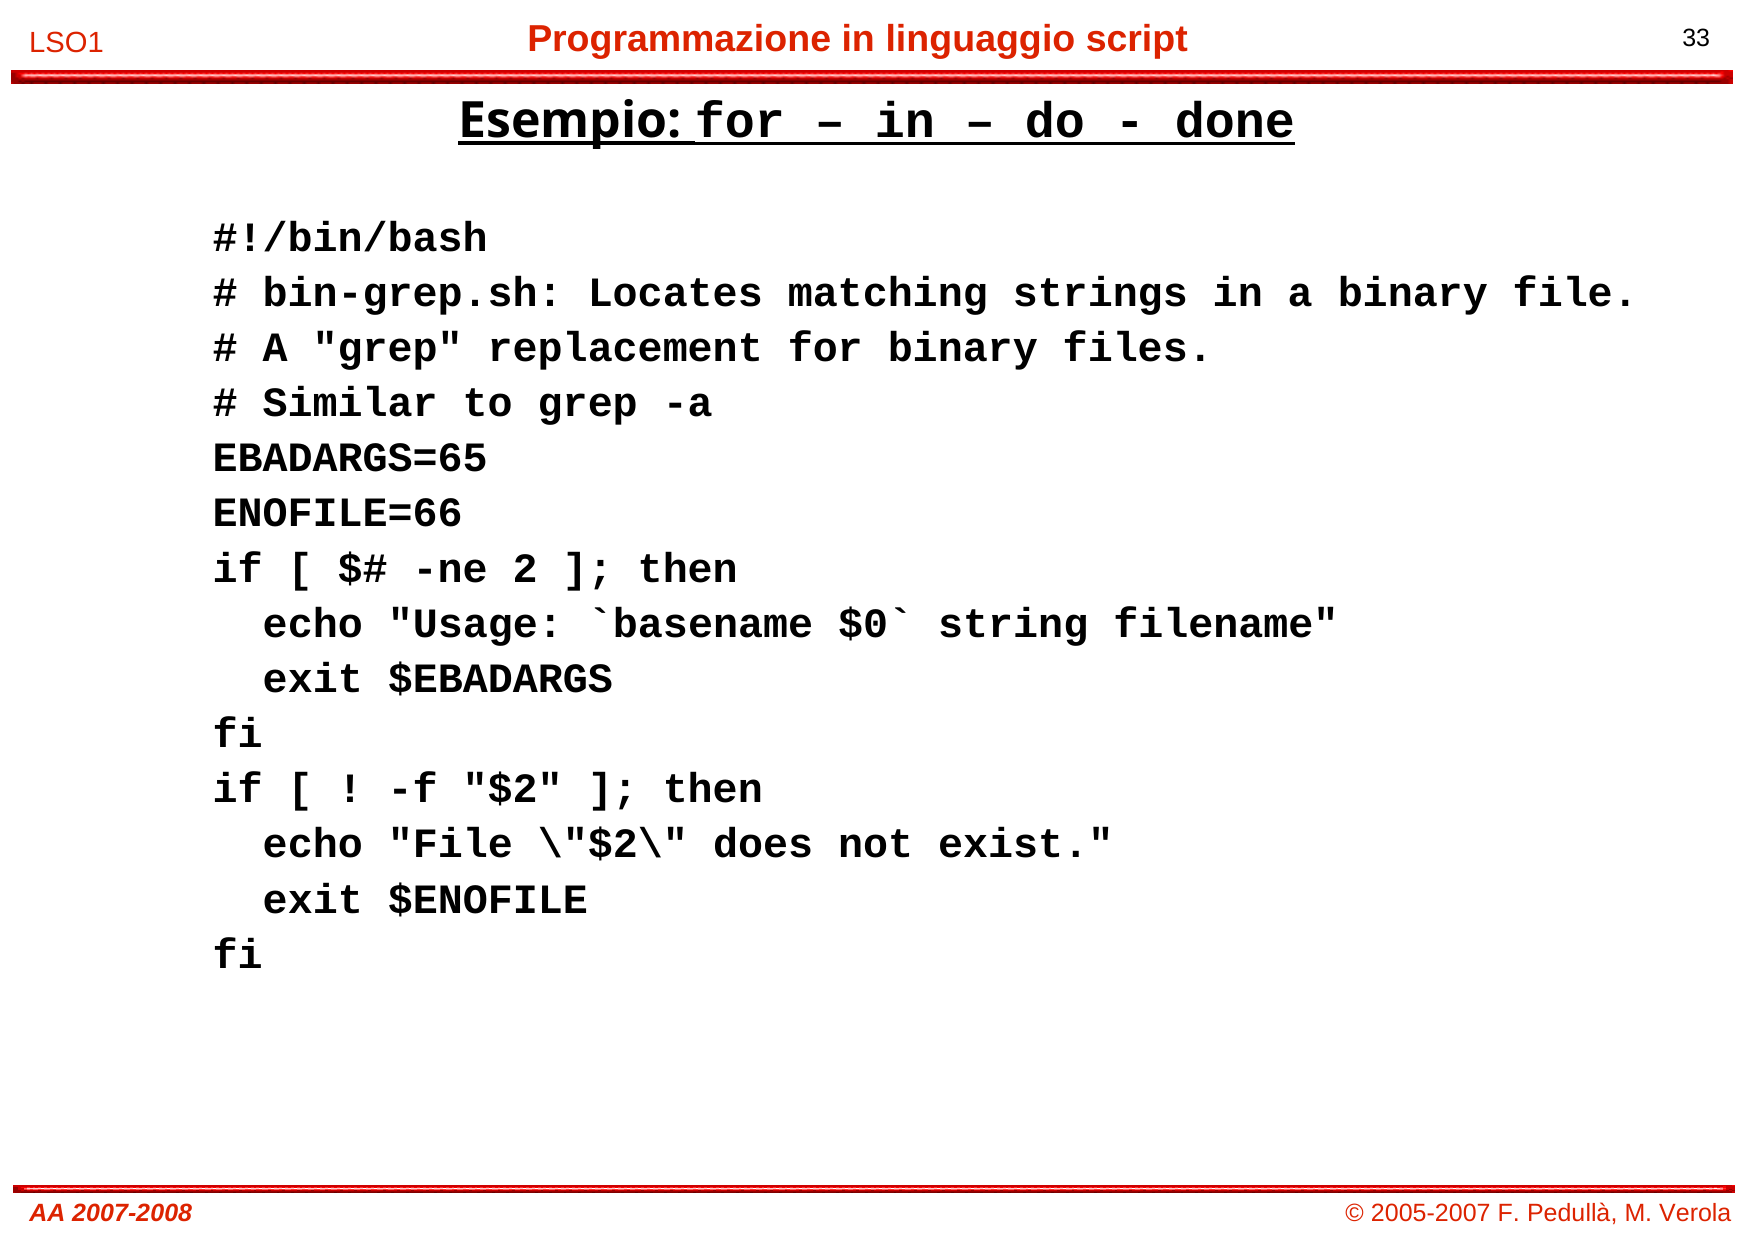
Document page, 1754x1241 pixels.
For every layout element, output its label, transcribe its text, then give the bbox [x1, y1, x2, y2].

picture [11, 70, 1733, 84]
picture [13, 1185, 1735, 1193]
list #!/bin/bash # bin-grep.sh: Locates matching strings in a binary file. # A "grep" replacement for binary files. # Similar to grep -a EBADARGS=65 ENOFILE=66 if [ $# -ne 2 ]; then echo "Usage: `basename $0` string filename" exit $EBADARGS fi if [ ! -f "$2" ]; then echo "File \"$2\" does not exist." exit $ENOFILE fi [197, 211, 1691, 1167]
title Esempio: for – in – do - done [428, 72, 1325, 168]
